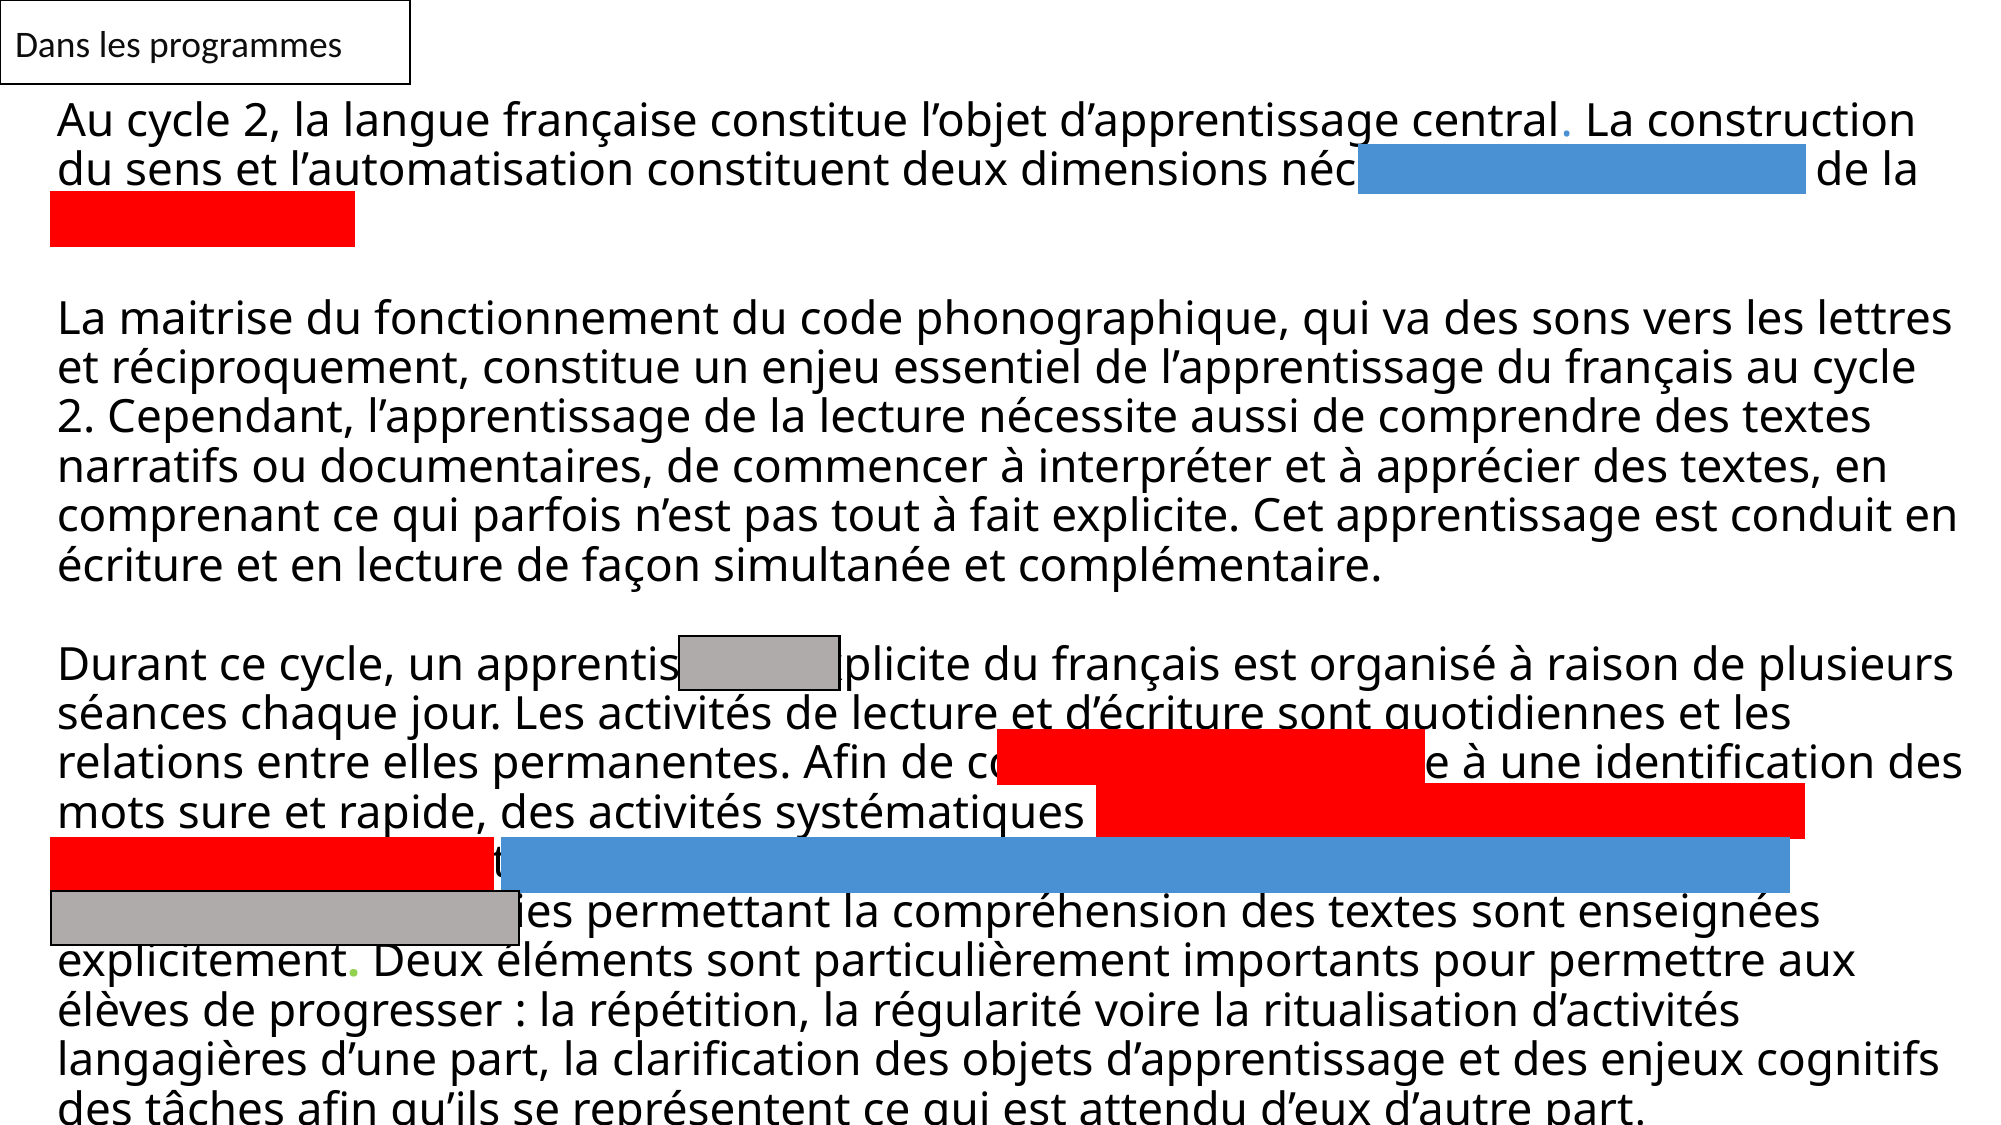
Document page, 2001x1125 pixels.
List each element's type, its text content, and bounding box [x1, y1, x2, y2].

title Au cycle 2, la langue française constitue l’objet d’apprentissage central. La construction du sens et l’automatisation constituent deux dimensions nécessaires à la maitrise de la langue. La maitrise du fonctionnement du code phonographique, qui va des sons vers les lettres et réciproquement, constitue un enjeu essentiel de l’apprentissage du français au cycle 2. Cependant, l’apprentissage de la lecture nécessite aussi de comprendre des textes narratifs ou documentaires, de commencer à interpréter et à apprécier des textes, en comprenant ce qui parfois n’est pas tout à fait explicite. Cet apprentissage est conduit en écriture et en lecture de façon simultanée et complémentaire. Durant ce cycle, un apprentissage explicite du français est organisé à raison de plusieurs séances chaque jour. Les activités de lecture et d’écriture sont quotidiennes et les relations entre elles permanentes. Afin de conduire chaque élève à une identification des mots sure et rapide, des activités systématiques permettent d’installer et de perfectionner la maitrise du code alphabétique et la mémorisation des mots. Les démarches et stratégies permettant la compréhension des textes sont enseignées explicitement. Deux éléments sont particulièrement importants pour permettre aux élèves de progresser : la répétition, la régularité voire la ritualisation d’activités langagières d’une part, la clarification des objets d’apprentissage et des enjeux cognitifs des tâches afin qu’ils se représentent ce qui est attendu d’eux d’autre part. [41, 89, 1981, 1092]
text_box [51, 730, 1804, 945]
text_box [51, 193, 354, 246]
text_box [679, 636, 840, 690]
text_box [1359, 146, 1805, 193]
text_box Dans les programmes [0, 0, 410, 84]
